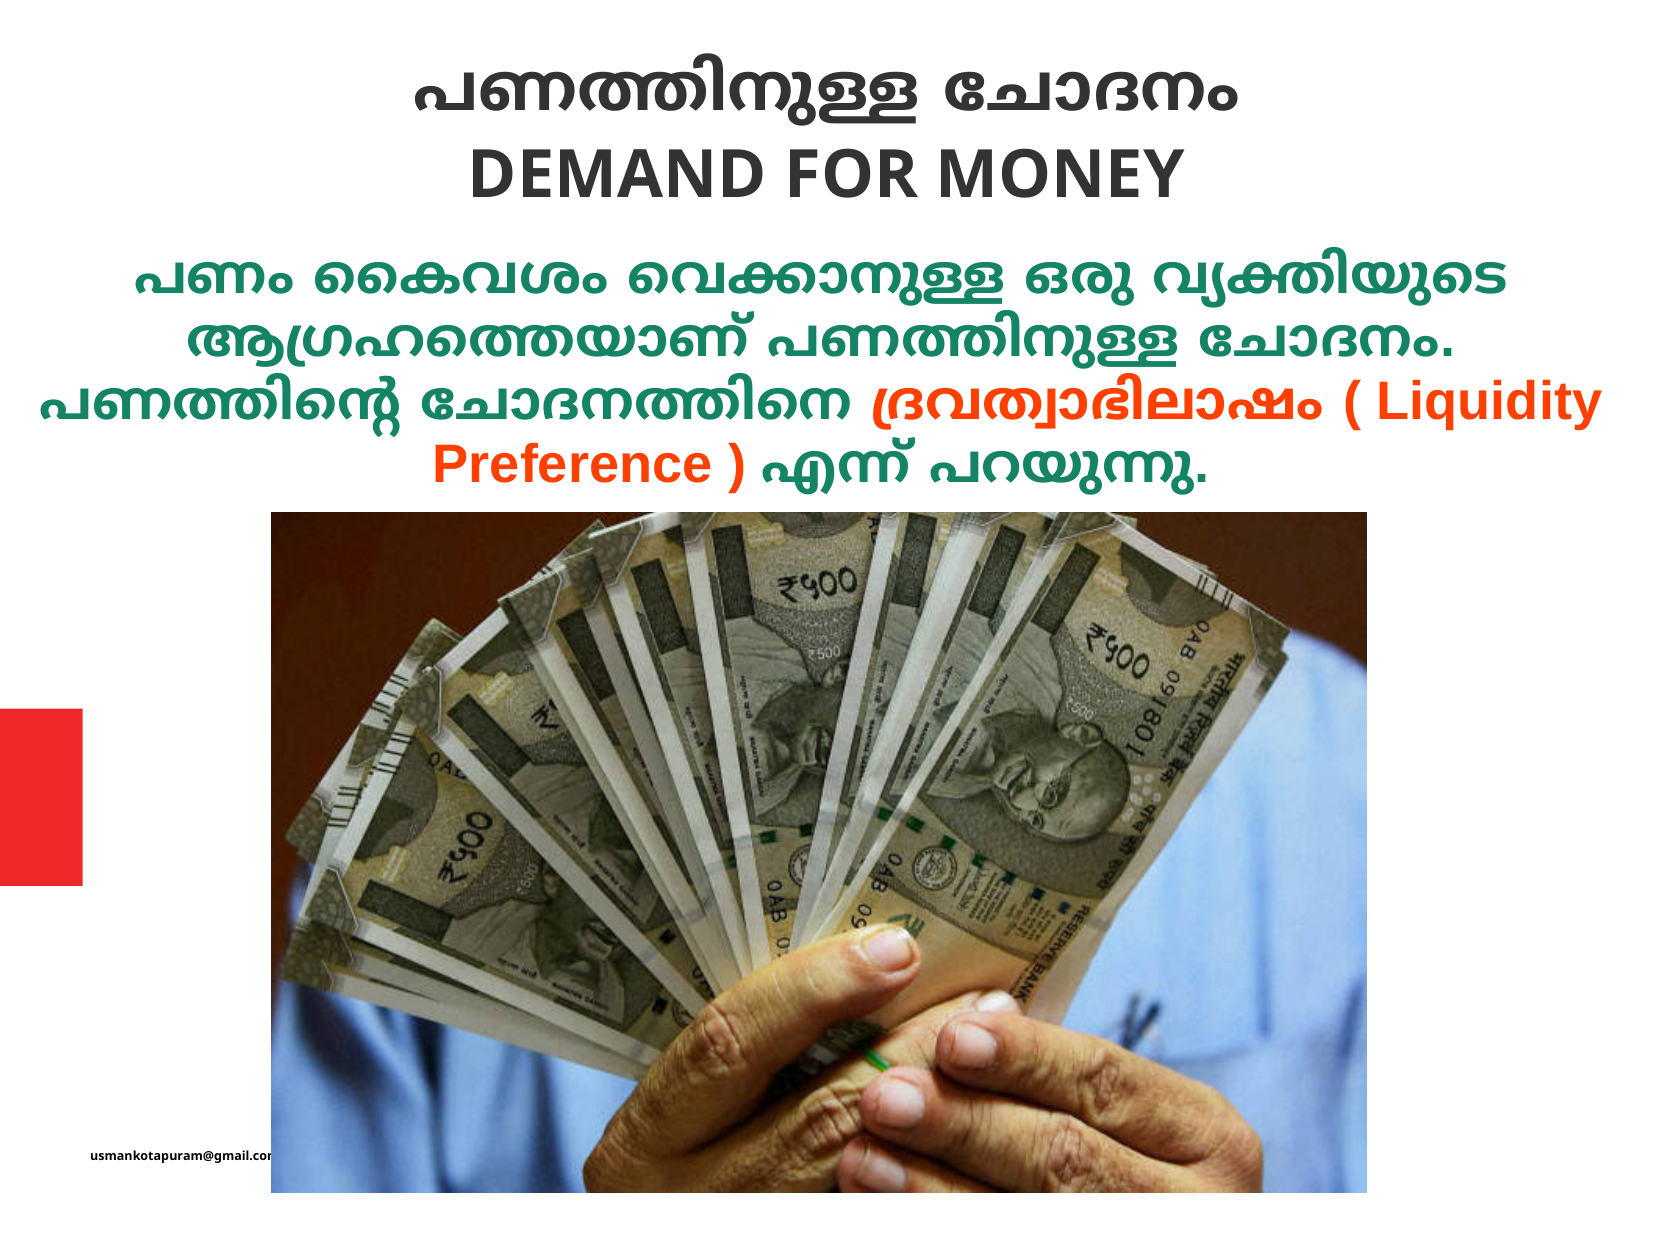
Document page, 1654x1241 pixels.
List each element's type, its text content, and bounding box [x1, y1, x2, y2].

text_box പണം കൈവശം വെക്കാനുള്ള ഒരു വ്യക്തിയുടെ ആഗ്രഹത്തെയാണ് പണത്തിനുള്ള ചോദനം. പണത്തിന്റെ ചോദനത്തിനെ ദ്രവത്വാഭിലാഷം ( Liquidity Preference ) എന്ന് പറയുന്നു. [23, 236, 1619, 504]
title പണത്തിനുള്ള ചോദനം DEMAND FOR MONEY [59, 55, 1595, 211]
picture [271, 512, 1367, 1193]
